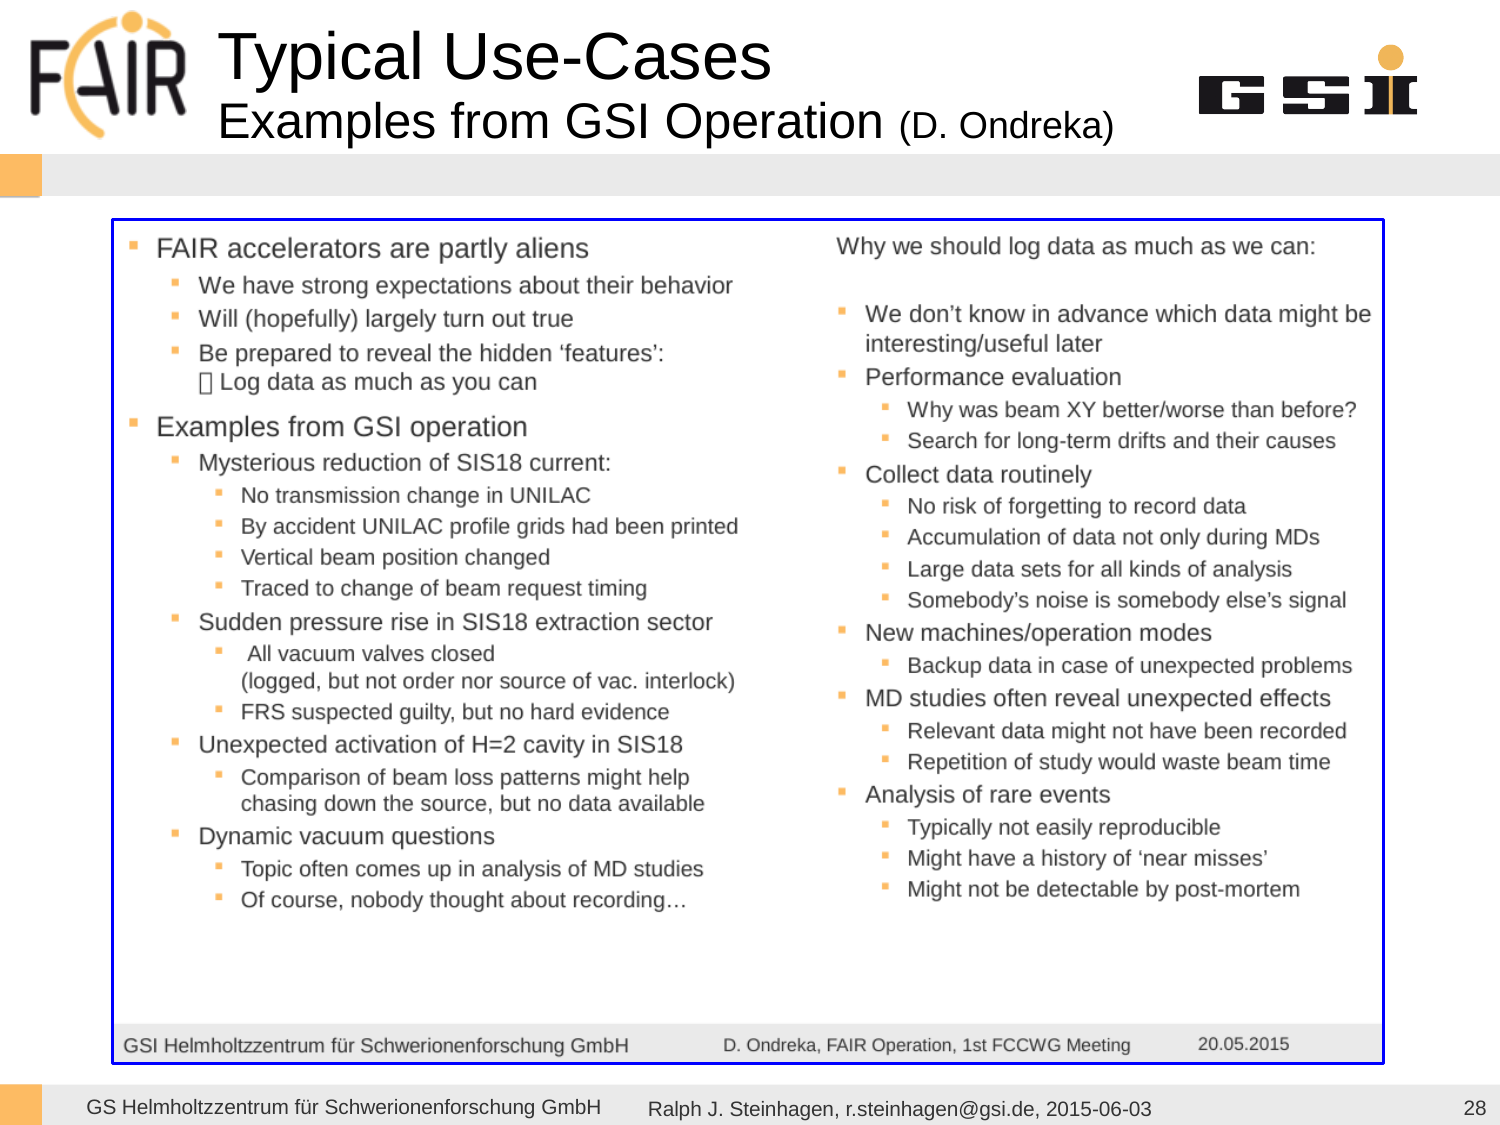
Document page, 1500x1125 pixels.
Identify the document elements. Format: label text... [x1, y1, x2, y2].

picture [1201, 42, 1419, 117]
picture [113, 221, 1383, 1062]
picture [30, 9, 187, 141]
title Typical Use-Cases Examples from GSI Operation (D. Ondreka) [217, 0, 1201, 178]
